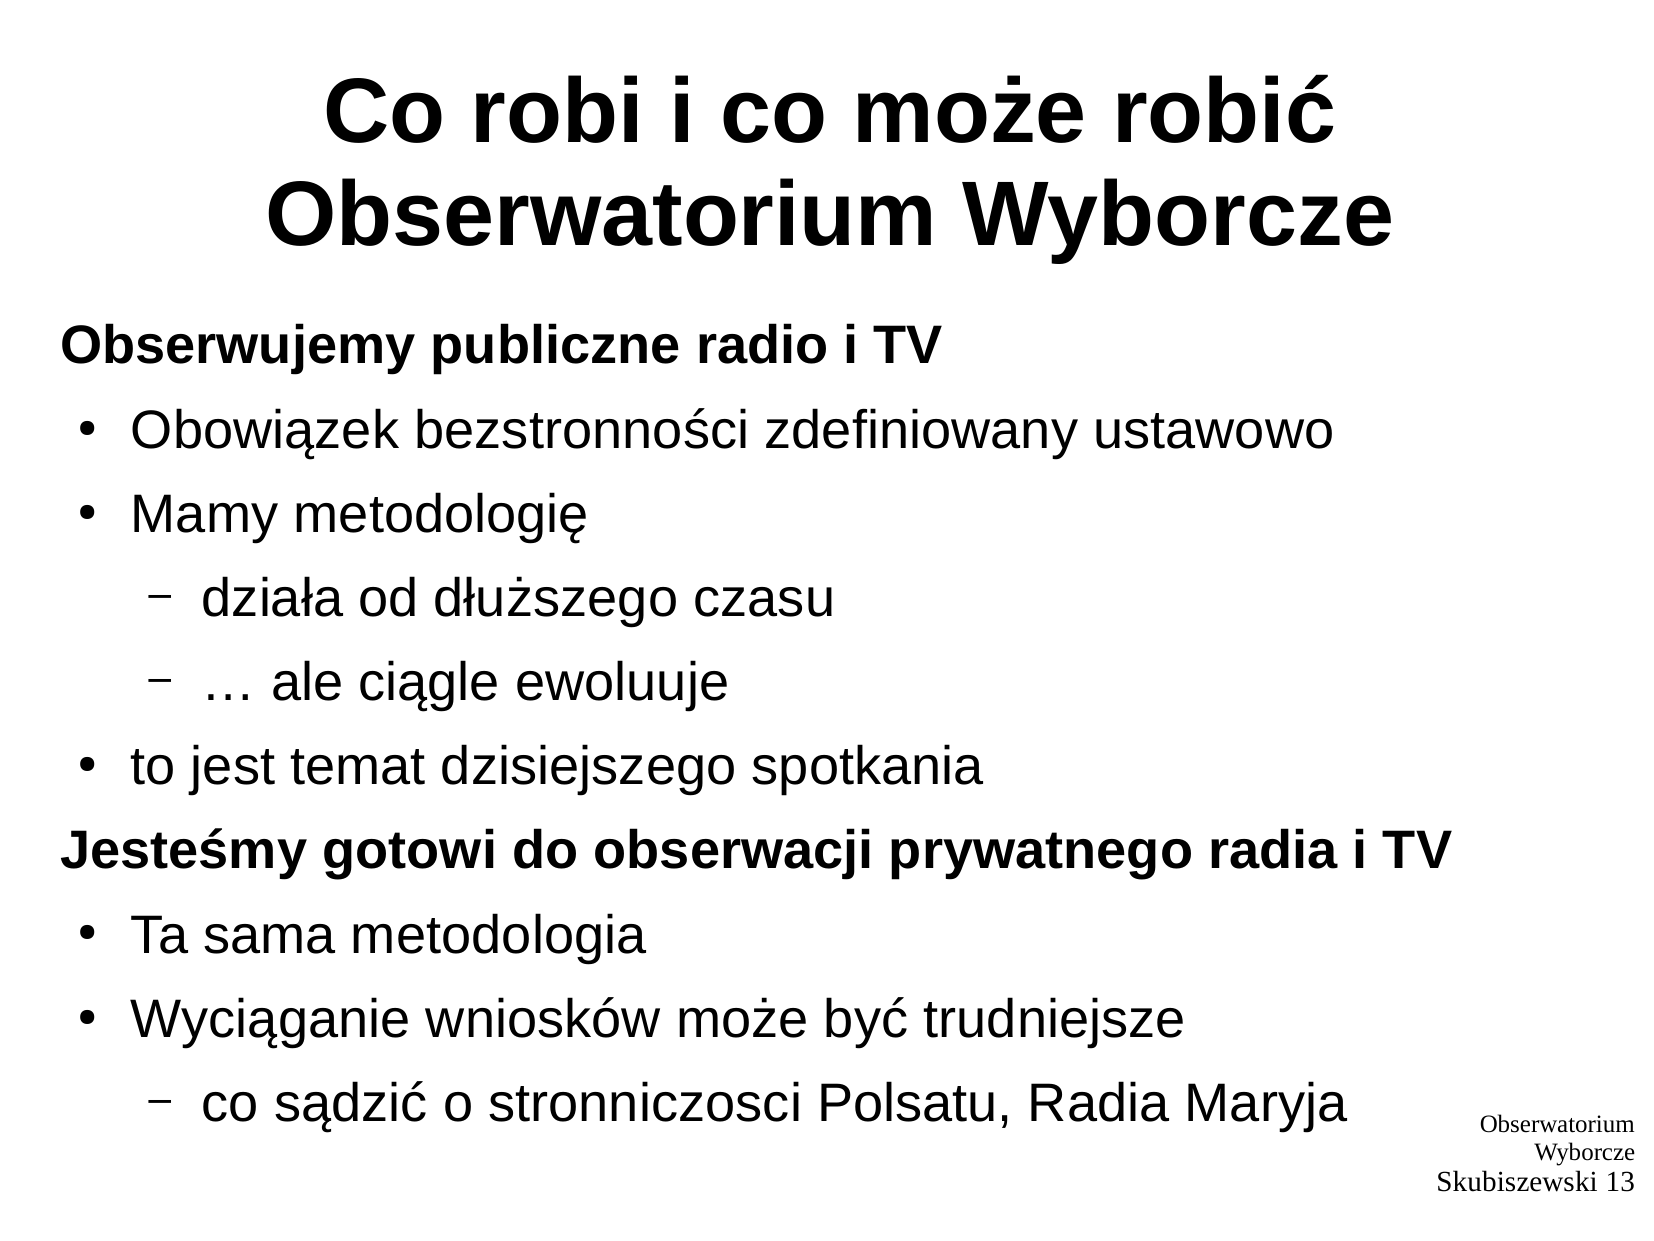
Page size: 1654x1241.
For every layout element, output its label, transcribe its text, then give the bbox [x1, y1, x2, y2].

title Co robi i co może robić Obserwatorium Wyborcze [86, 60, 1575, 266]
text_box [819, 581, 850, 658]
list Obserwujemy publiczne radio i TV Obowiązek bezstronności zdefiniowany ustawowo Mamy metodologię działa od dłuższego czasu … ale ciągle ewoluuje to jest temat dzisiejszego spotkania Jesteśmy gotowi do obserwacji prywatnego radia i TV Ta sama metodologia Wyciąganie wniosków może być trudniejsze co sądzić o stronniczosci Polsatu, Radia Maryja [60, 315, 1613, 1171]
